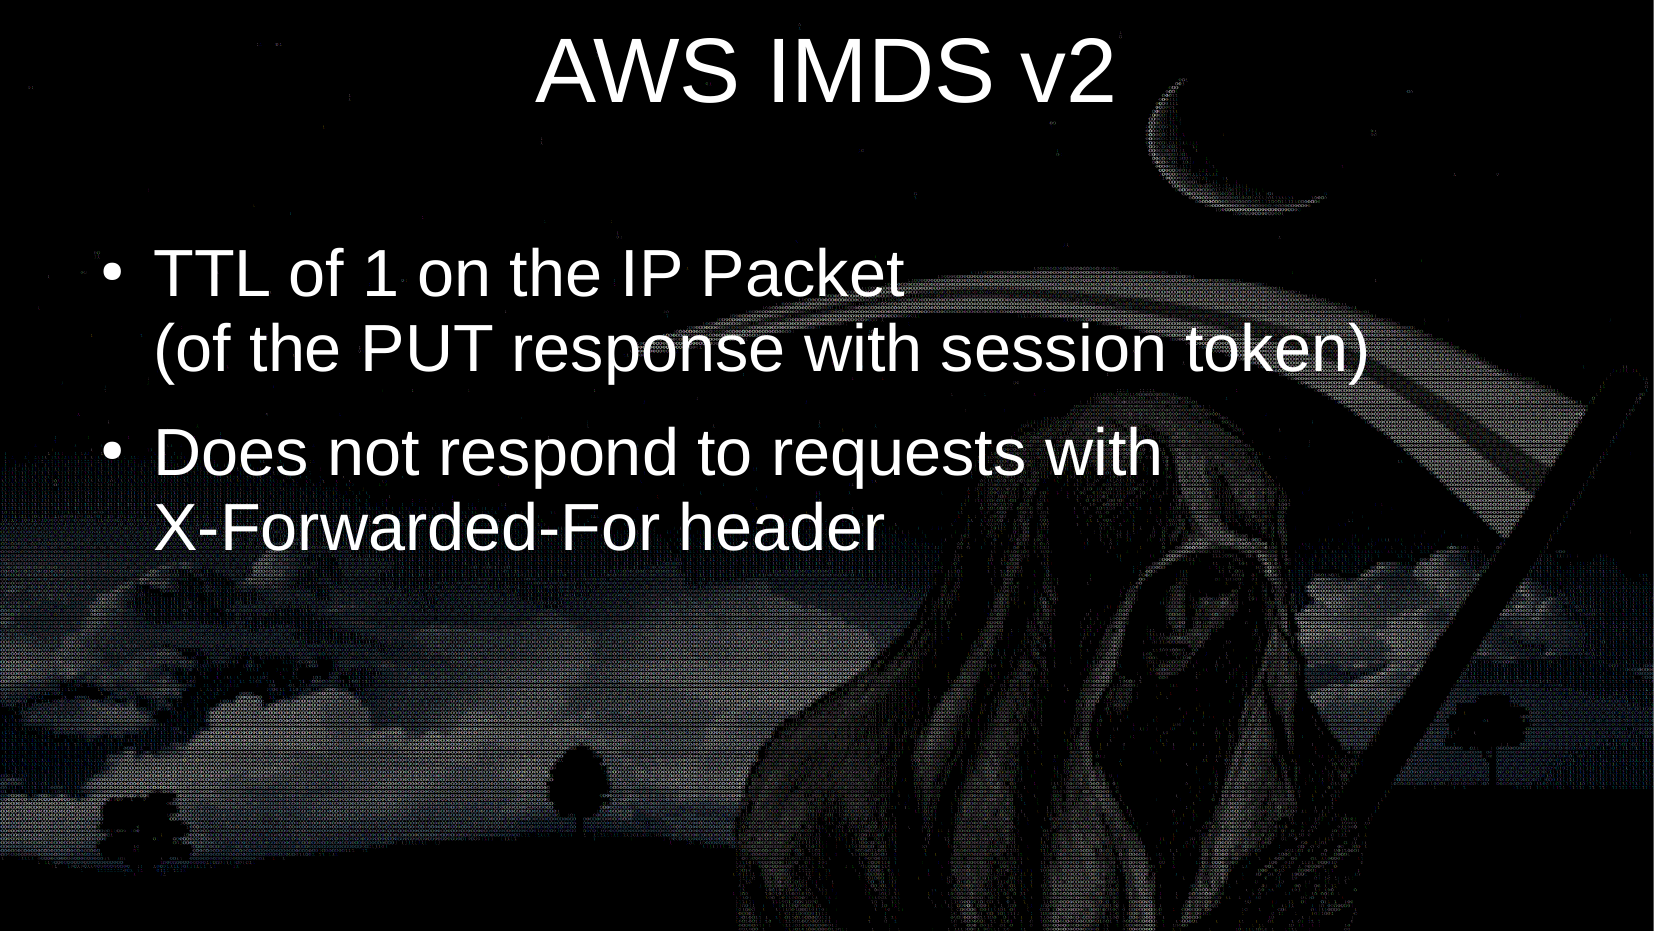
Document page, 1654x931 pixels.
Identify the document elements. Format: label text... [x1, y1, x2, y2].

list TTL of 1 on the IP Packet (of the PUT response with session token) Does not respond to requests with X-Forwarded-For header [82, 236, 1571, 827]
picture [0, 0, 1654, 931]
title AWS IMDS v2 [11, 10, 1642, 131]
